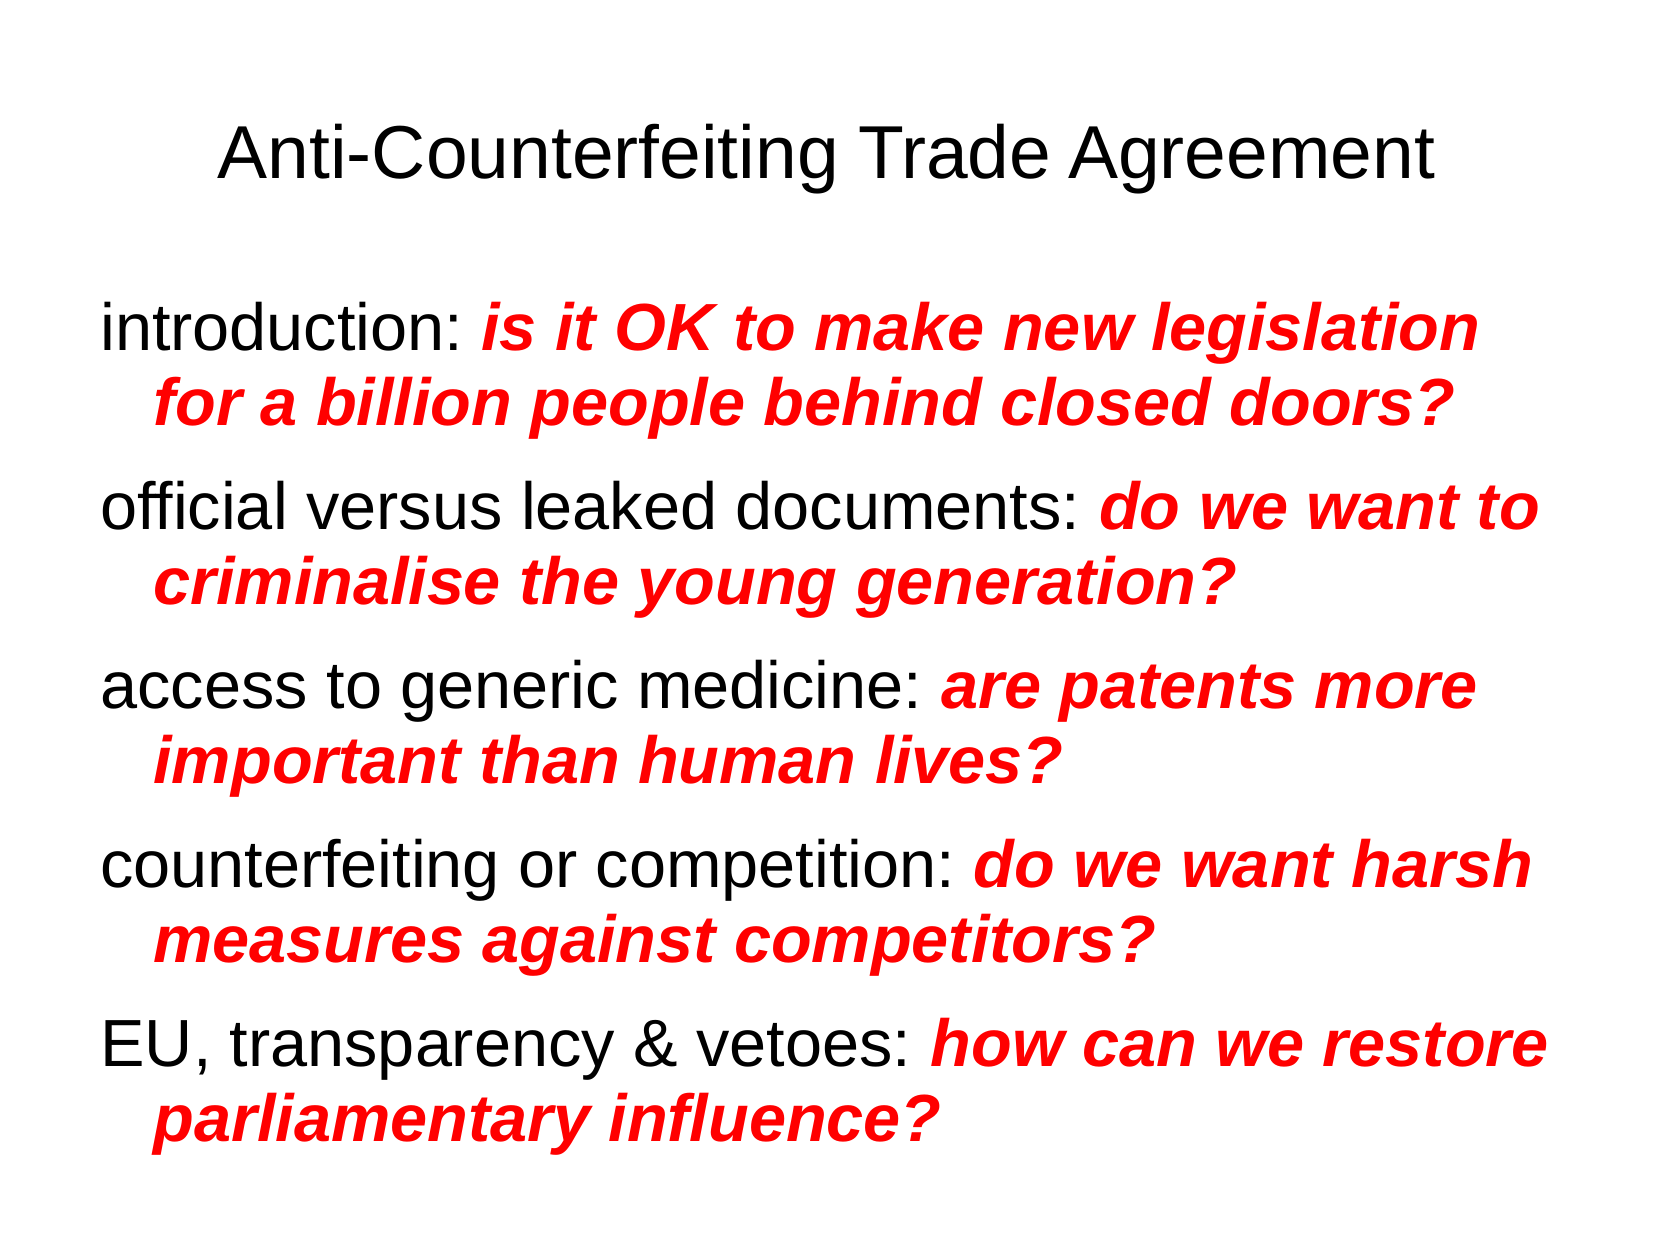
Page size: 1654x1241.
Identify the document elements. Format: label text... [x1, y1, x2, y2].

title Anti-Counterfeiting Trade Agreement [82, 49, 1571, 257]
list introduction: is it OK to make new legislation for a billion people behind closed doors? official versus leaked documents: do we want to criminalise the young generation? access to generic medicine: are patents more important than human lives? counterfeiting or competition: do we want harsh measures against competitors? EU, transparency & vetoes: how can we restore parliamentary influence? [82, 290, 1571, 1157]
